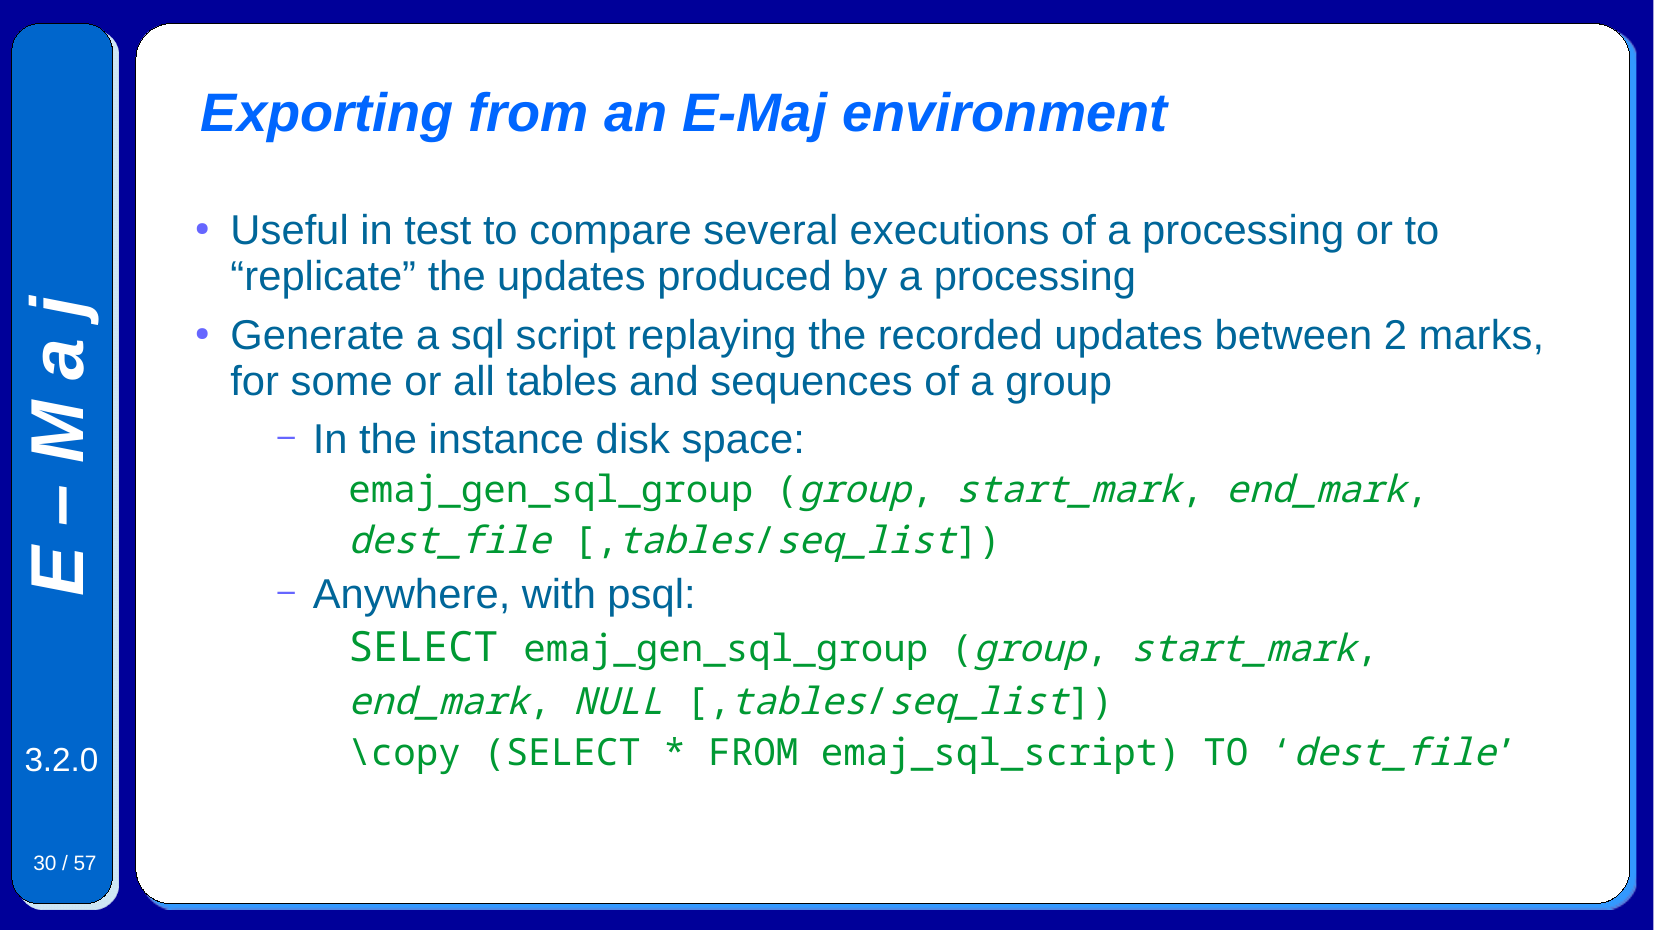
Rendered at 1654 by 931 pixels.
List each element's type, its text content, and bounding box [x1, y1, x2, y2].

title Exporting from an E-Maj environment [200, 34, 1575, 191]
list Useful in test to compare several executions of a processing or to “replicate” the updates produced by a processing Generate a sql script replaying the recorded updates between 2 marks, for some or all tables and sequences of a group In the instance disk space: emaj_gen_sql_group (group, start_mark, end_mark, dest_file [,tables/seq_list]) Anywhere, with psql: SELECT emaj_gen_sql_group (group, start_mark, end_mark, NULL [,tables/seq_list]) \copy (SELECT * FROM emaj_sql_script) TO ‘dest_file’ [177, 206, 1587, 881]
